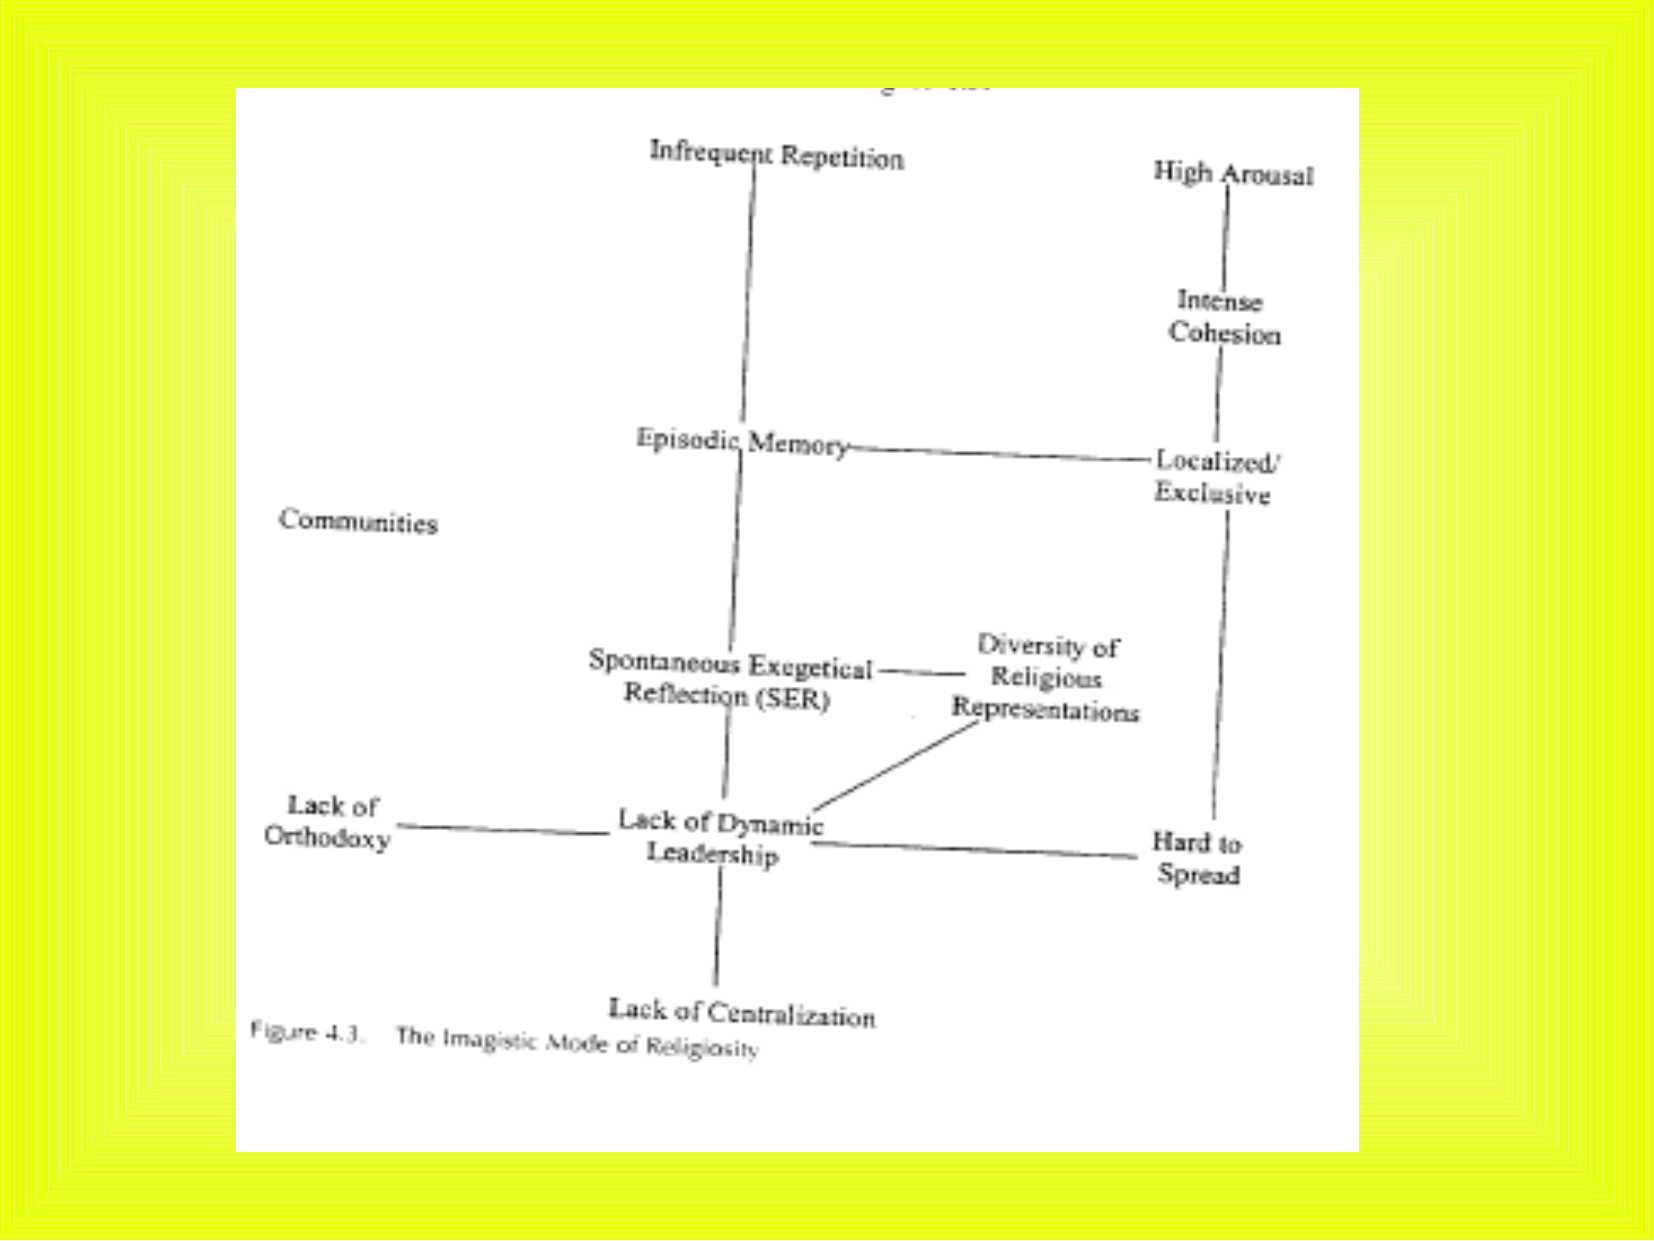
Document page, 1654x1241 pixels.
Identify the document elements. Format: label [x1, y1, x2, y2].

picture [236, 88, 1359, 1152]
